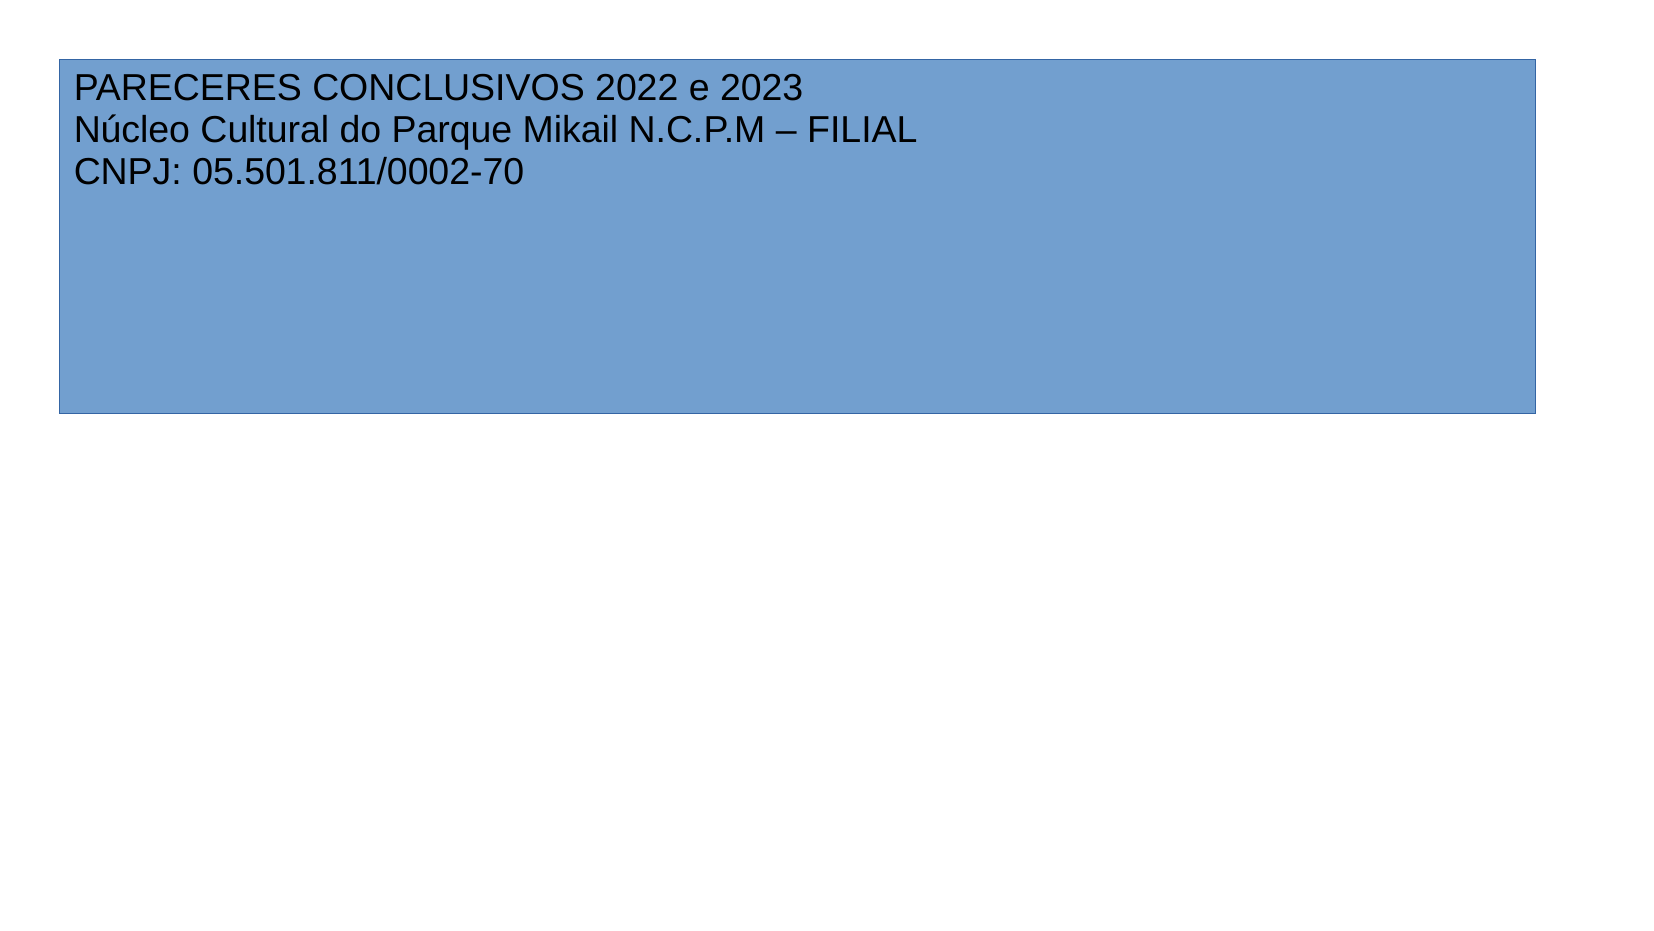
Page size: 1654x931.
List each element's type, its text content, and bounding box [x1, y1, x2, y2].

text_box PARECERES CONCLUSIVOS 2022 e 2023 Núcleo Cultural do Parque Mikail N.C.P.M – FILIAL CNPJ: 05.501.811/0002-70 [59, 59, 1536, 414]
